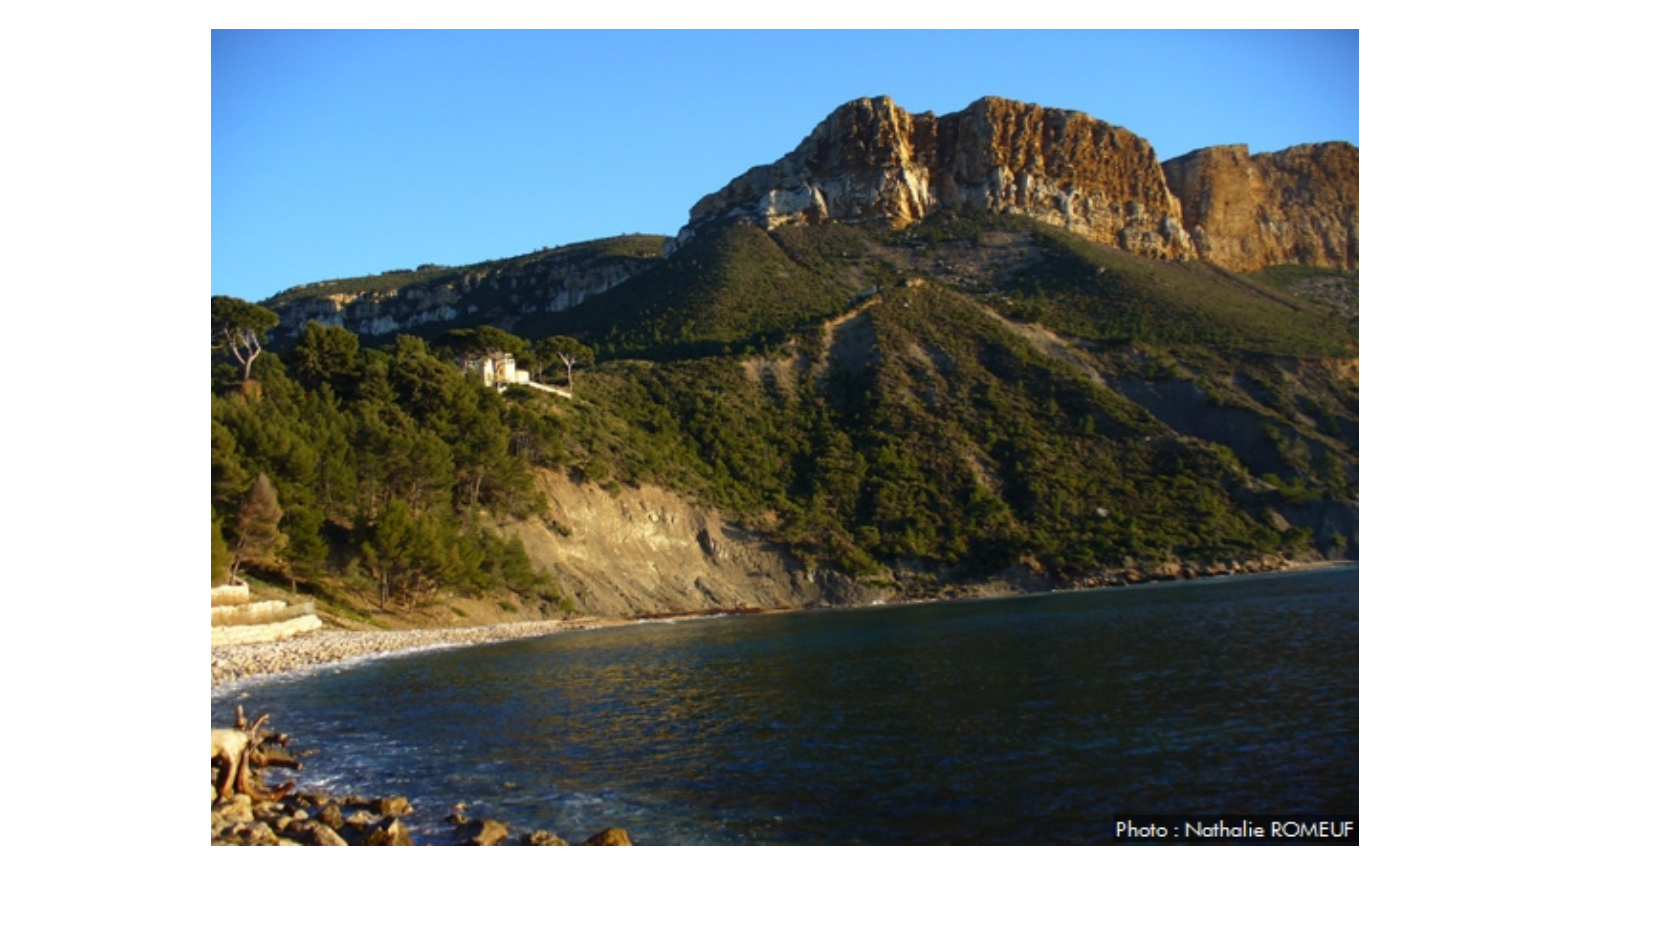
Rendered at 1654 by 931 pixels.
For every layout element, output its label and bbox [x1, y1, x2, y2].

picture [211, 29, 1359, 846]
